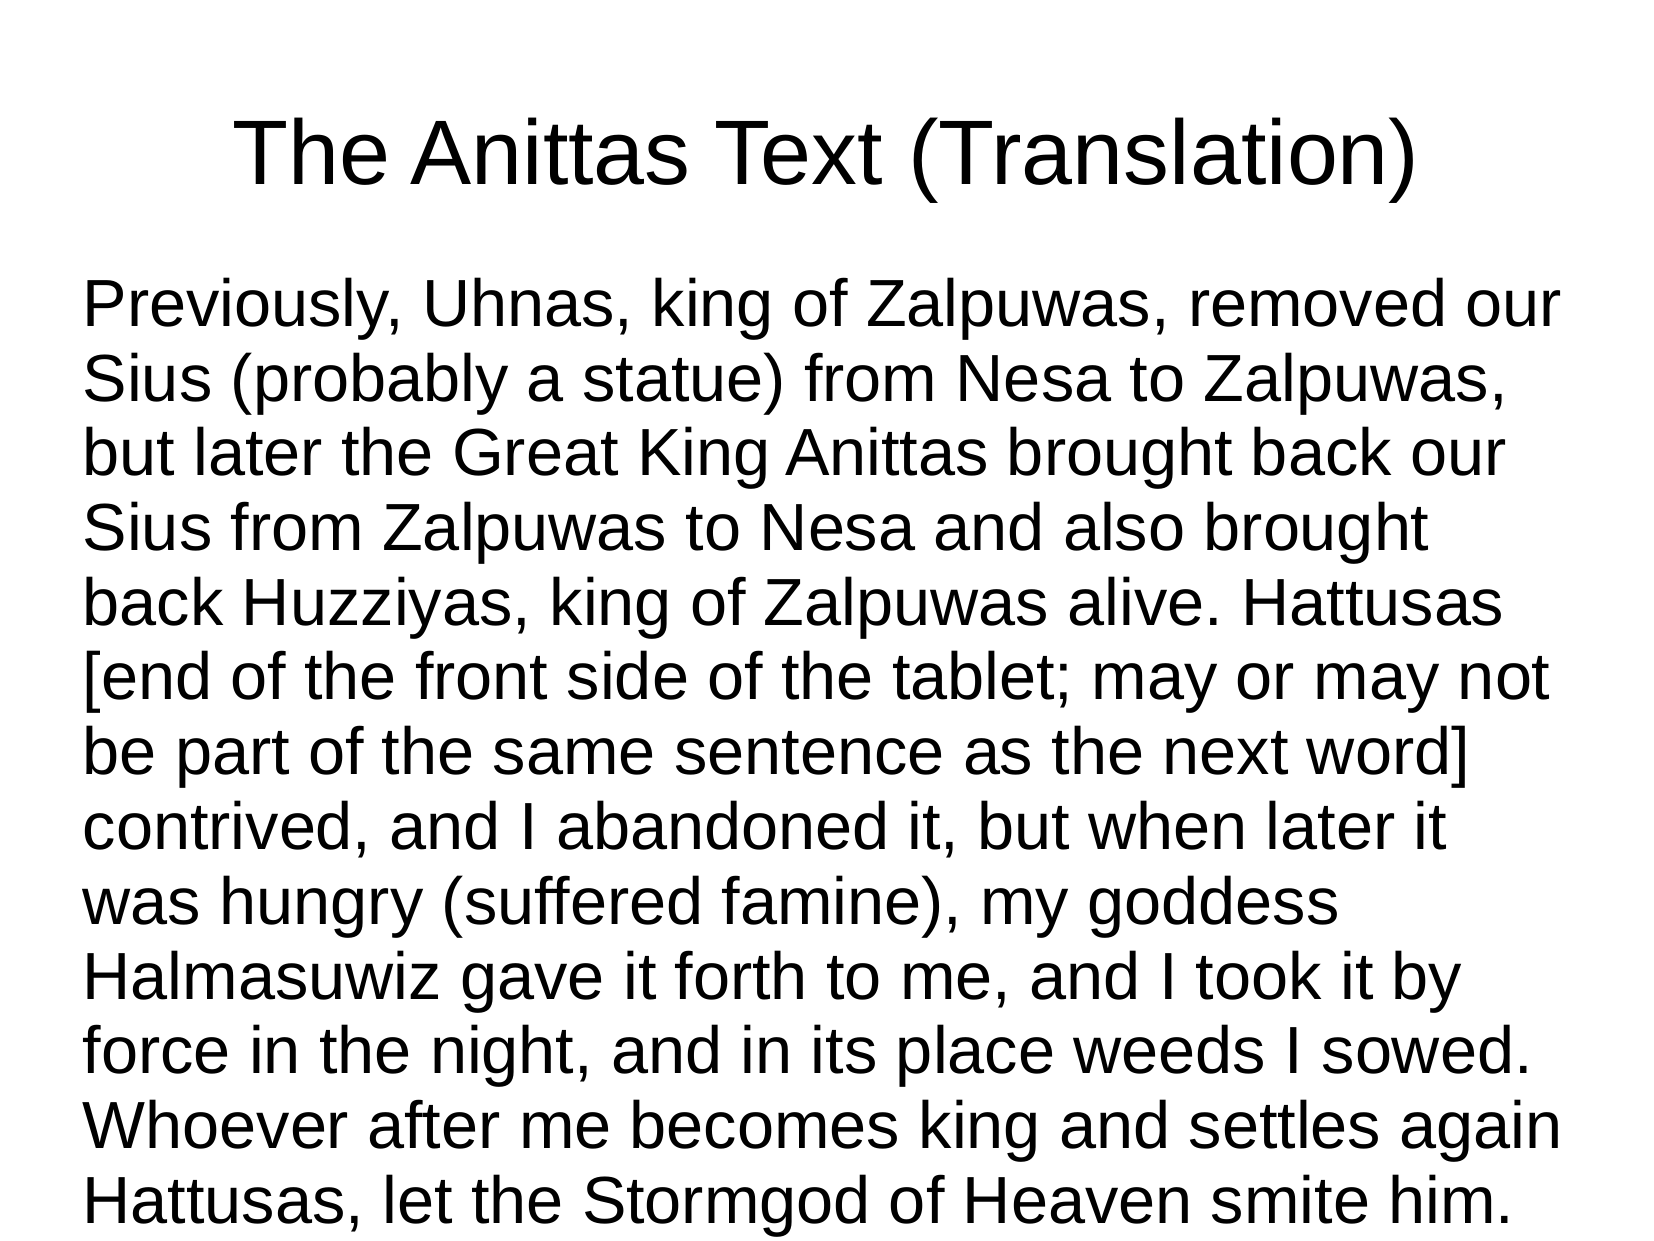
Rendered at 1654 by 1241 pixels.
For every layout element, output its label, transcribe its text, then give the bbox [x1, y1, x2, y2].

title The Anittas Text (Translation) [82, 49, 1571, 257]
list Previously, Uhnas, king of Zalpuwas, removed our Sius (probably a statue) from Nesa to Zalpuwas, but later the Great King Anittas brought back our Sius from Zalpuwas to Nesa and also brought back Huzziyas, king of Zalpuwas alive. Hattusas [end of the front side of the tablet; may or may not be part of the same sentence as the next word] contrived, and I abandoned it, but when later it was hungry (suffered famine), my goddess Halmasuwiz gave it forth to me, and I took it by force in the night, and in its place weeds I sowed. Whoever after me becomes king and settles again Hattusas, let the Stormgod of Heaven smite him. [82, 265, 1571, 1241]
